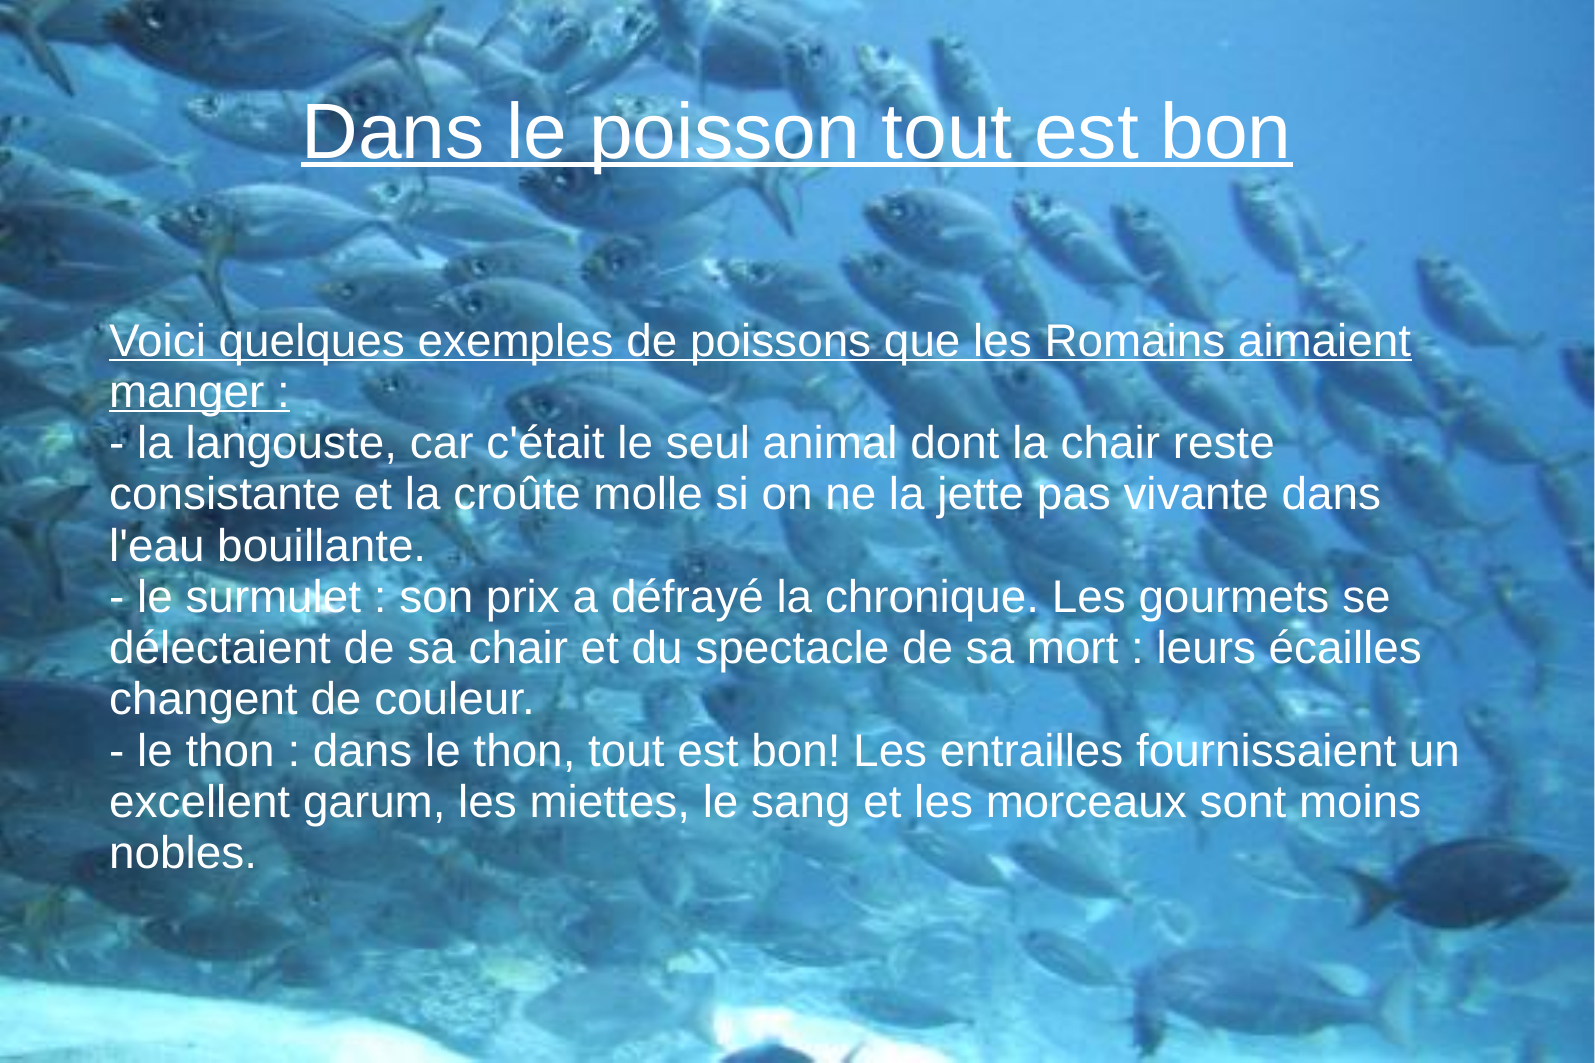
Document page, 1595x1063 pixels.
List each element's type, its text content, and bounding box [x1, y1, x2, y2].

title Dans le poisson tout est bon [79, 42, 1515, 220]
text_box Voici quelques exemples de poissons que les Romains aimaient manger : - la langouste, car c'était le seul animal dont la chair reste consistante et la croûte molle si on ne la jette pas vivante dans l'eau bouillante. - le surmulet : son prix a défrayé la chronique. Les gourmets se délectaient de sa chair et du spectacle de sa mort : leurs écailles changent de couleur. - le thon : dans le thon, tout est bon! Les entrailles fournissaient un excellent garum, les miettes, le sang et les morceaux sont moins nobles. [94, 307, 1477, 884]
picture [0, 0, 1595, 1063]
